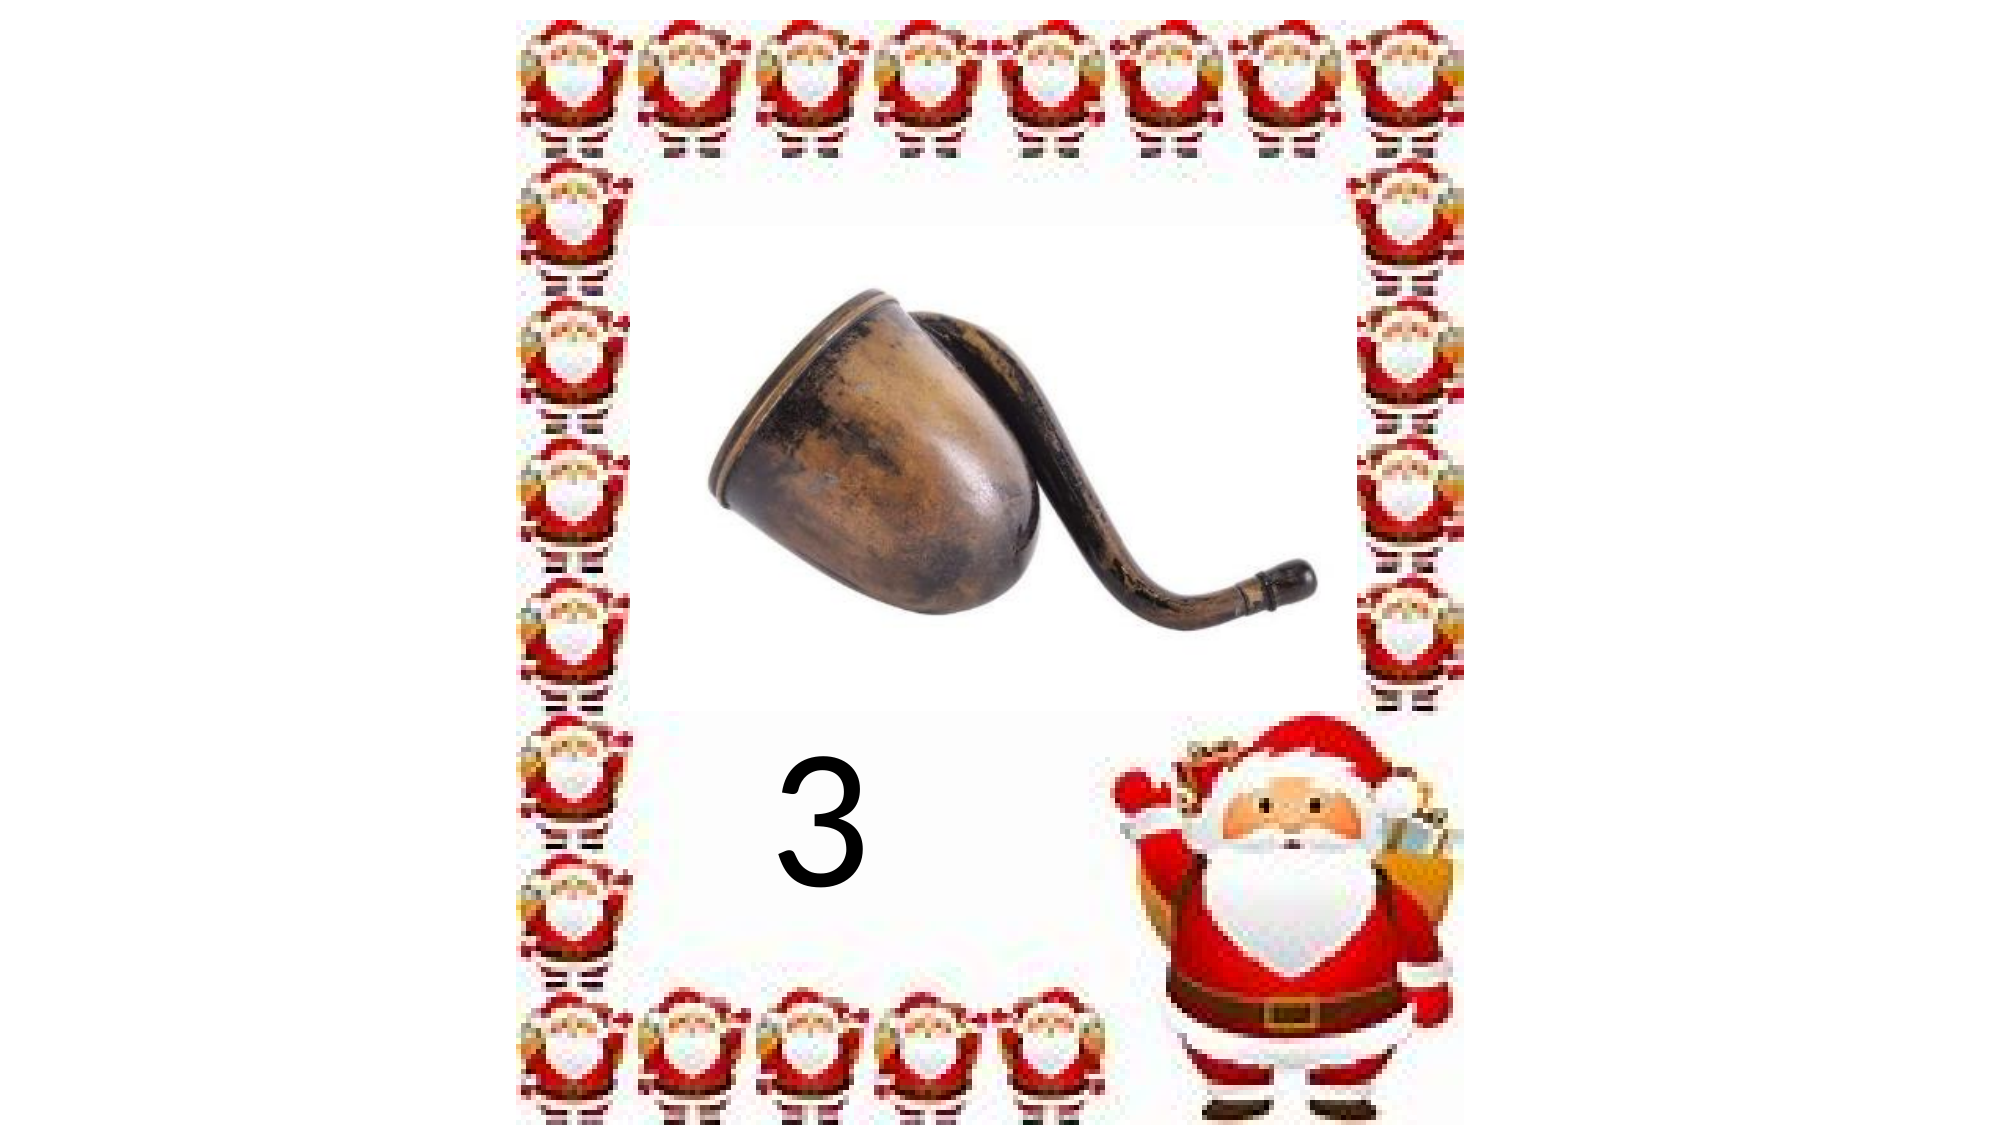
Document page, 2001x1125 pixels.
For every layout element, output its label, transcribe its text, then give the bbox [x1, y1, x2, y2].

text_box 3 [754, 678, 888, 937]
picture [516, 20, 1464, 1125]
